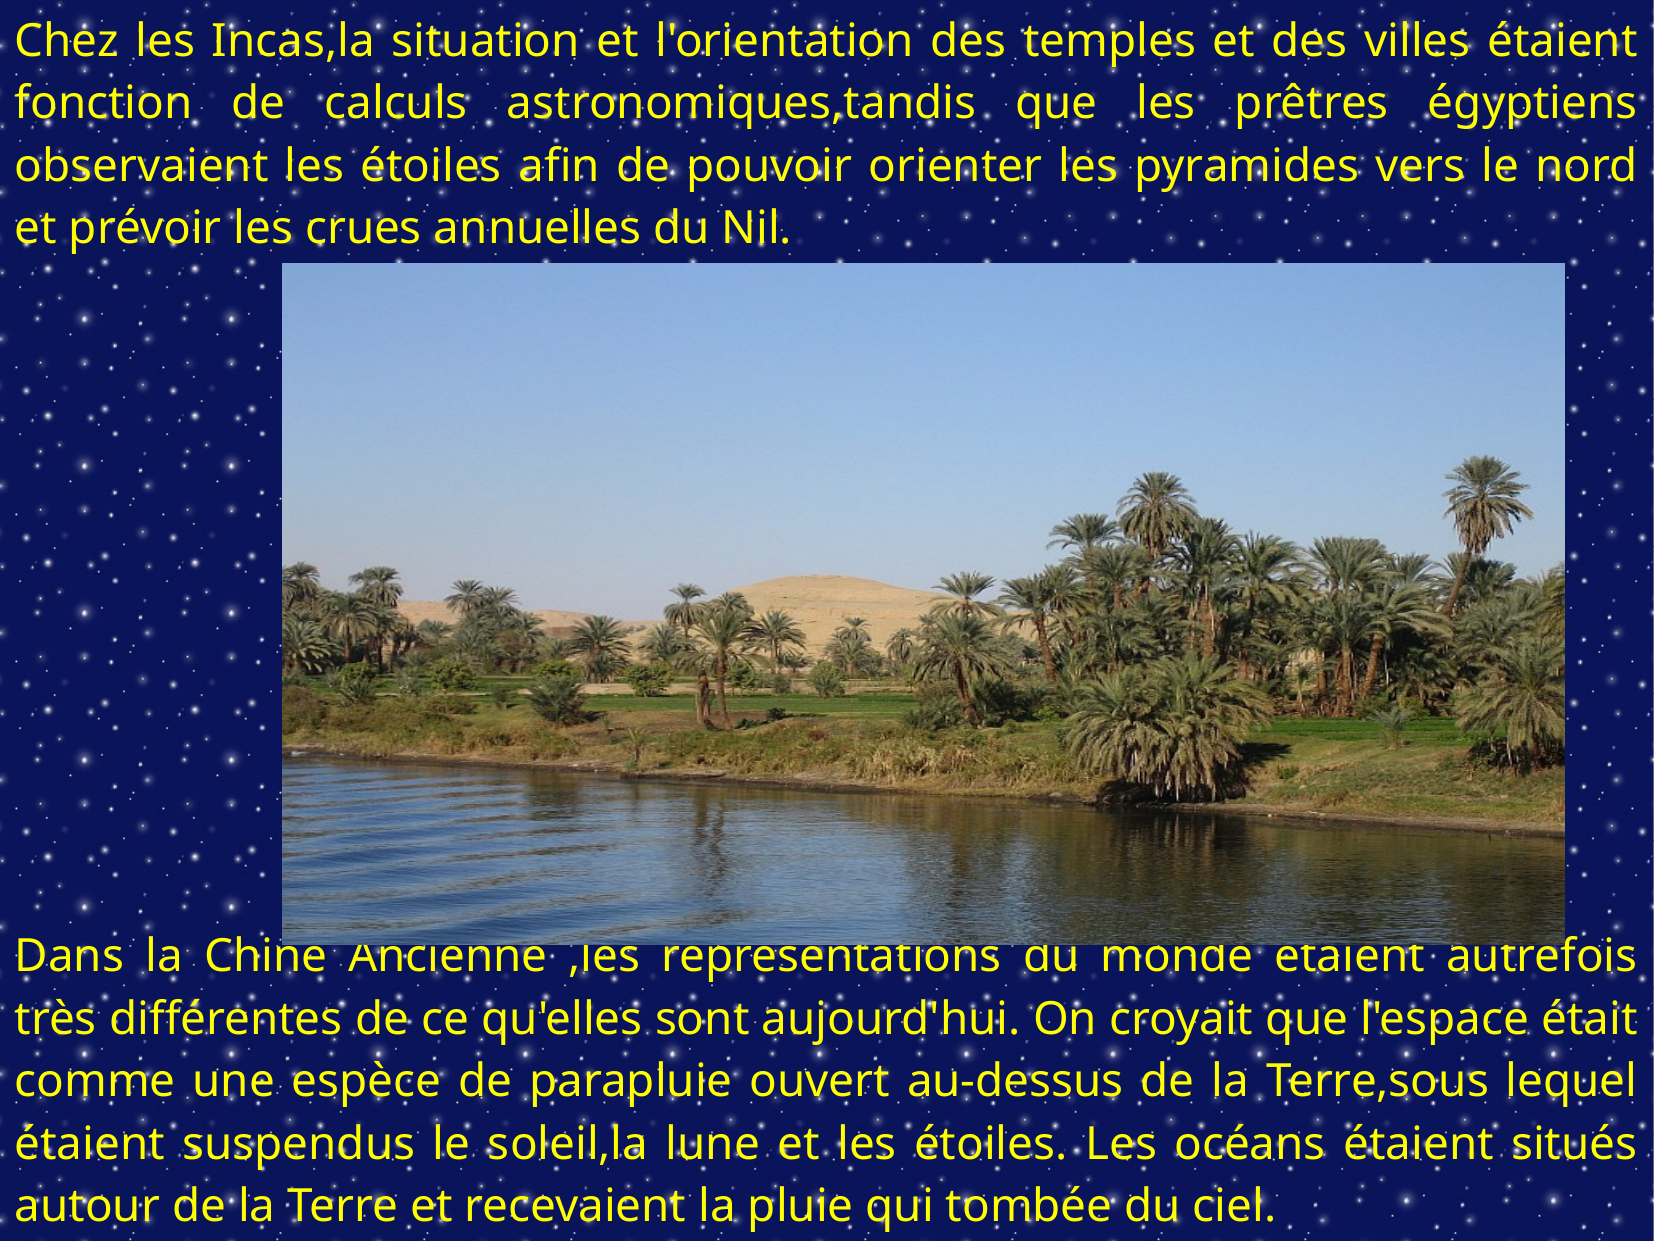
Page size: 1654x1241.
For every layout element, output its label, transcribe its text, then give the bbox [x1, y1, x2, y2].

picture [0, 263, 1654, 945]
text_box Chez les Incas,la situation et l'orientation des temples et des villes étaient fonction de calculs astronomiques,tandis que les prêtres égyptiens observaient les étoiles afin de pouvoir orienter les pyramides vers le nord et prévoir les crues annuelles du Nil. [0, 0, 1654, 270]
text_box Dans la Chine Ancienne ,les représentations du monde étaient autrefois très différentes de ce qu'elles sont aujourd'hui. On croyait que l'espace était comme une espèce de parapluie ouvert au-dessus de la Terre,sous lequel étaient suspendus le soleil,la lune et les étoiles. Les océans étaient situés autour de la Terre et recevaient la pluie qui tombée du ciel. [0, 915, 1654, 1241]
